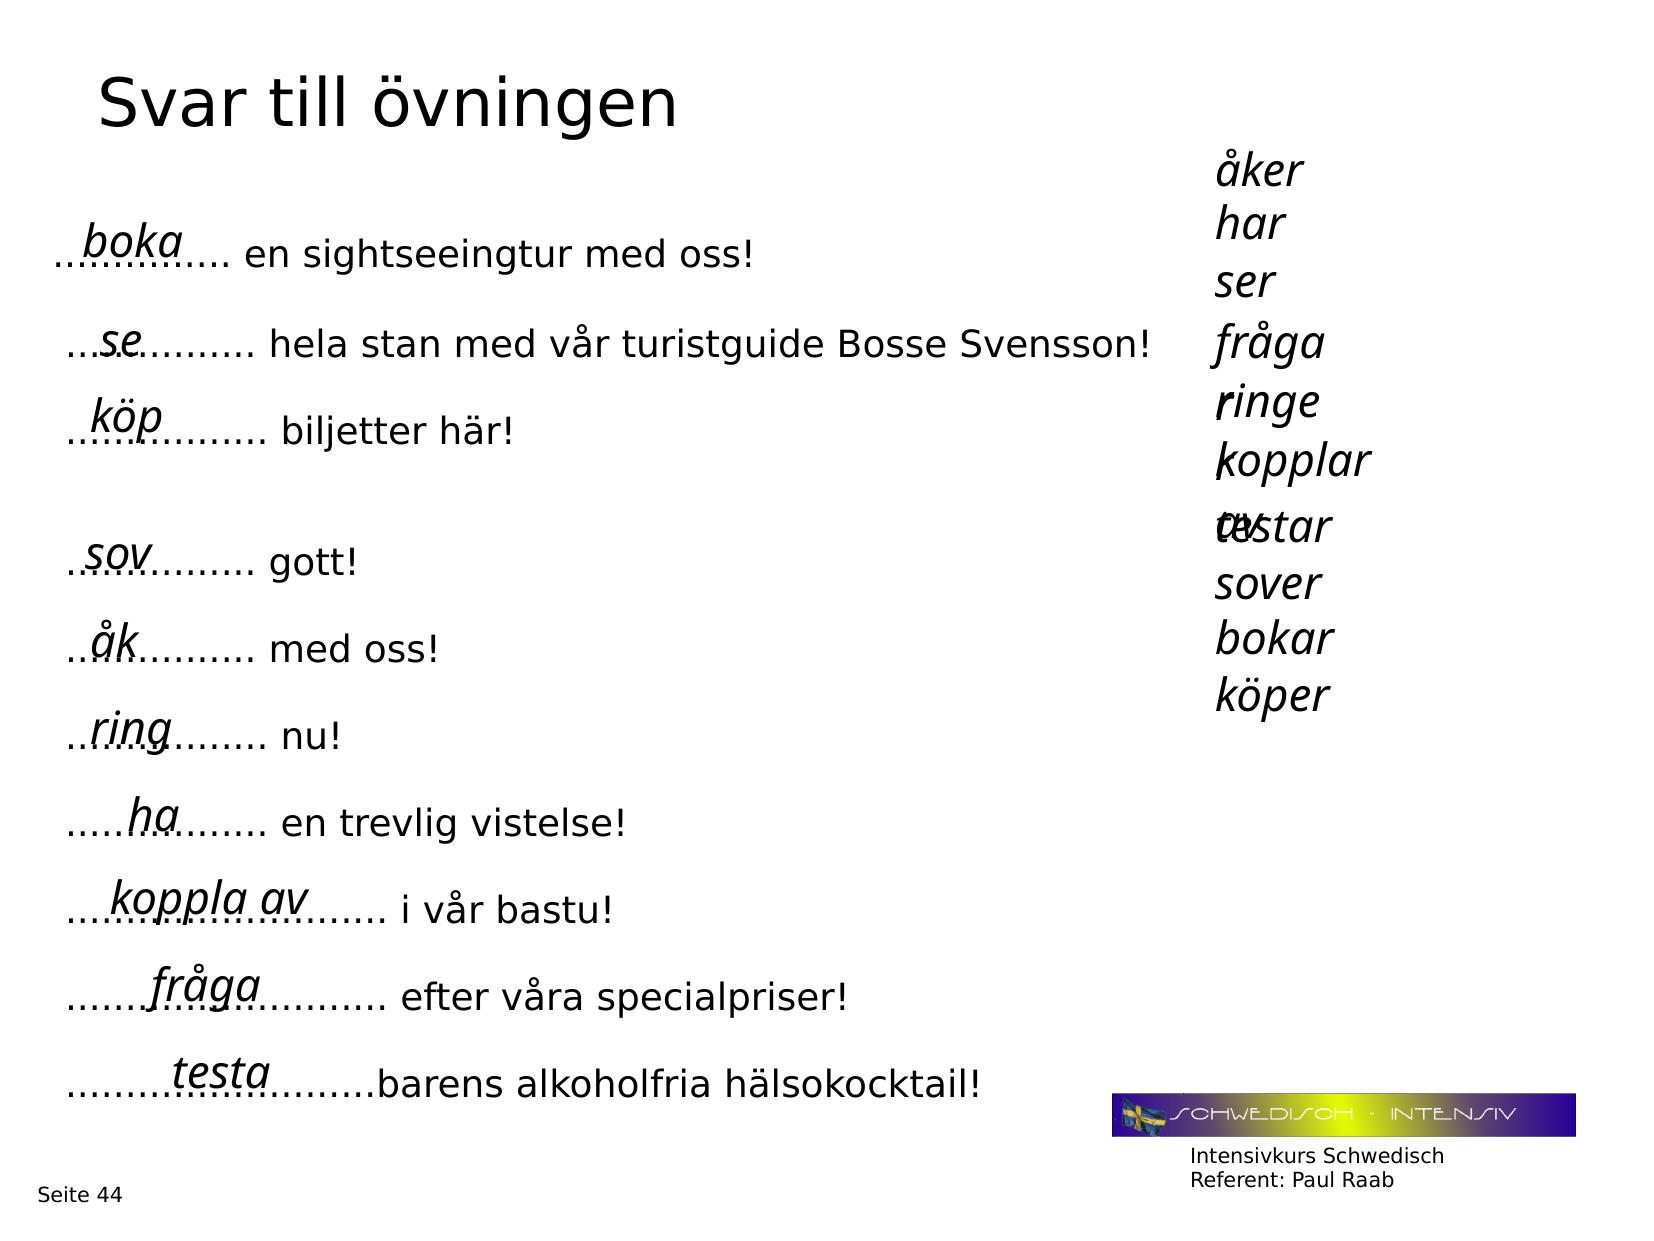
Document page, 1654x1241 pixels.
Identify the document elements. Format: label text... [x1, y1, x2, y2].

text_box ............... en sightseeingtur med oss! [37, 225, 813, 284]
text_box ser [1200, 241, 1303, 301]
text_box köp [75, 376, 239, 452]
text_box ha [112, 774, 215, 850]
text_box testar [1201, 486, 1353, 543]
text_box sover [1201, 543, 1355, 598]
text_box se [85, 300, 188, 376]
text_box boka [67, 201, 226, 277]
text_box testa [156, 1032, 310, 1108]
text_box koppla av [94, 857, 323, 933]
text_box Svar till övningen [61, 57, 713, 151]
text_box ringer [1201, 361, 1352, 420]
text_box har [1200, 183, 1303, 241]
text_box fråga [136, 944, 289, 1020]
text_box frågar [1200, 301, 1353, 377]
text_box åk [75, 601, 196, 677]
text_box kopplar av [1201, 420, 1428, 496]
text_box sov [70, 513, 226, 589]
text_box åker [1200, 130, 1321, 206]
picture [1201, 1093, 1576, 1137]
text_box ................ hela stan med vår turistguide Bosse Svensson! ................. biljetter här! ................ gott! ................ med oss! ................. nu! ................. en trevlig vistelse! ........................... i vår bastu! ........................... efter våra specialpriser! ..........................barens alkoholfria hälsokocktail! [50, 315, 1201, 1158]
text_box ring [75, 687, 227, 764]
text_box bokar [1201, 598, 1358, 655]
text_box köper [1201, 655, 1364, 731]
